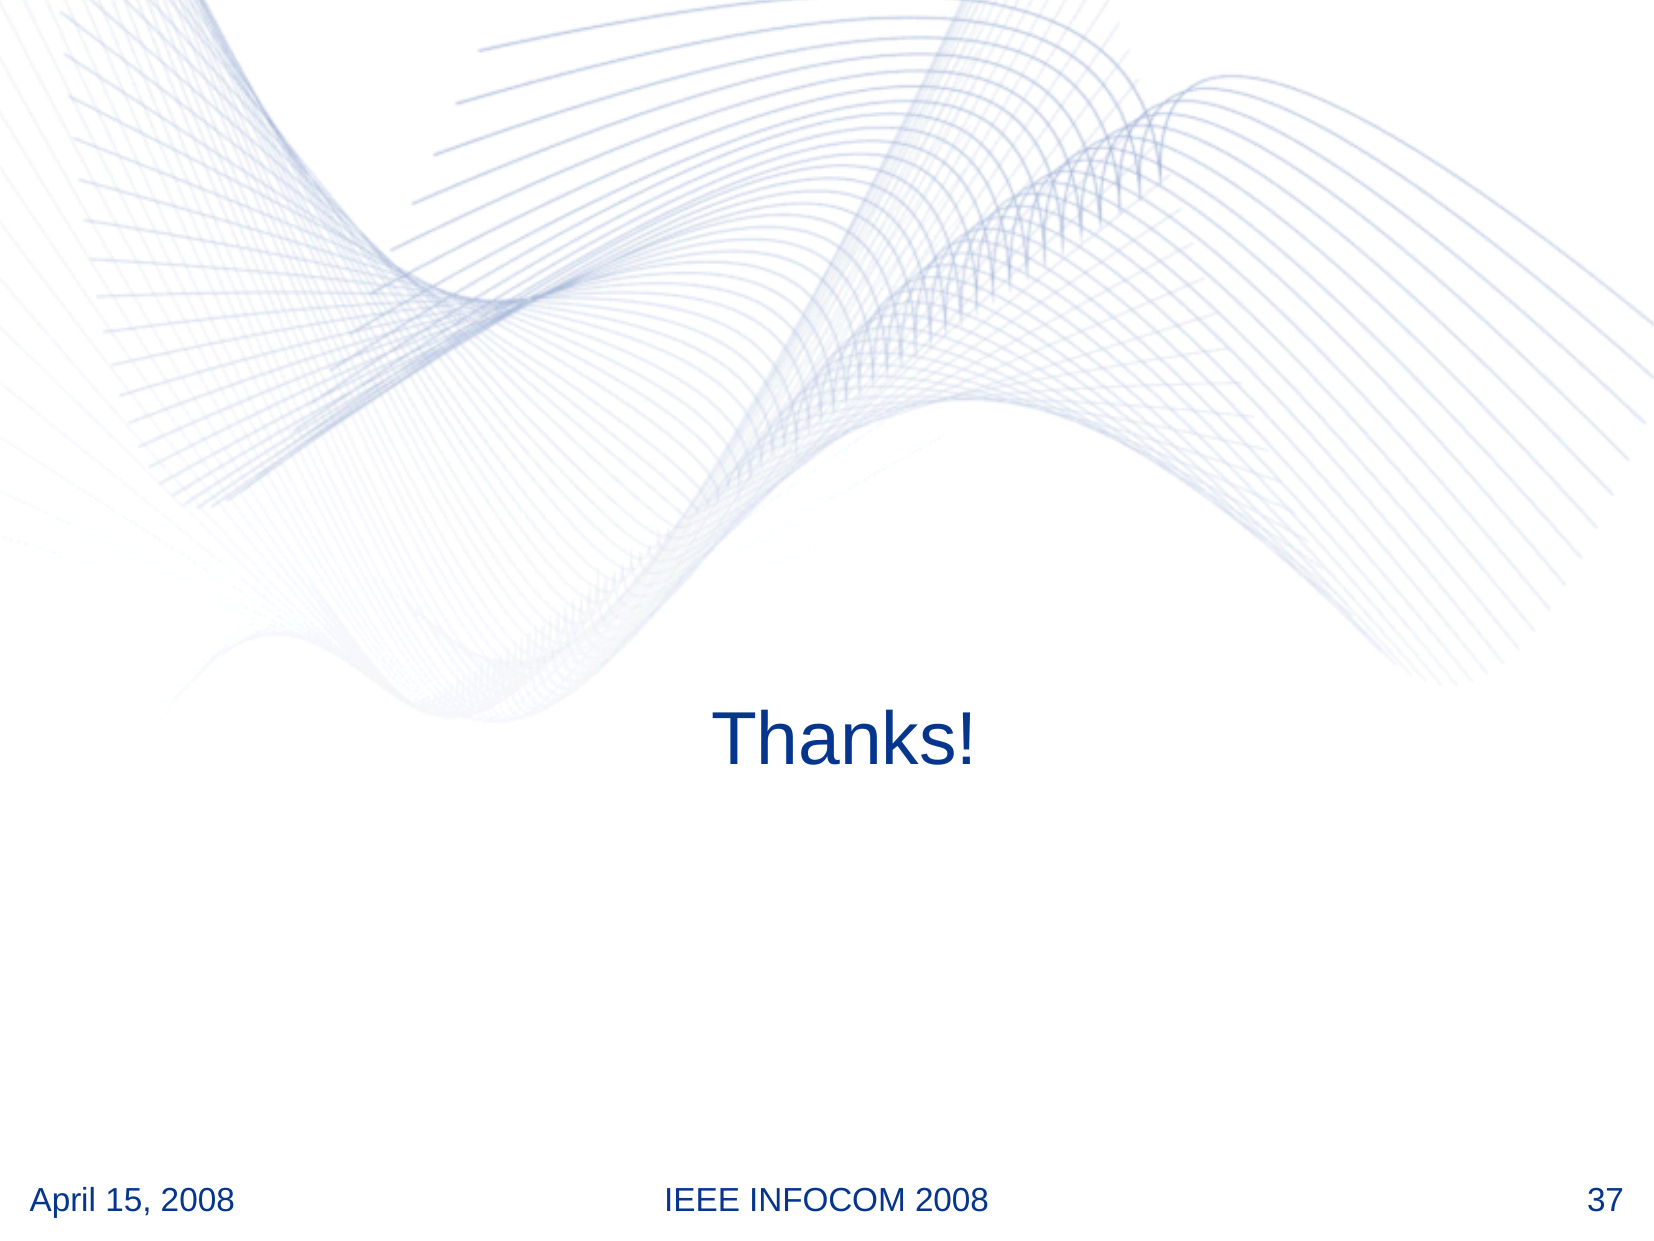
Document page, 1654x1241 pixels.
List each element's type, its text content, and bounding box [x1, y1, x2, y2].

picture [0, 0, 1654, 1241]
subtitle Thanks! [118, 361, 1536, 1115]
